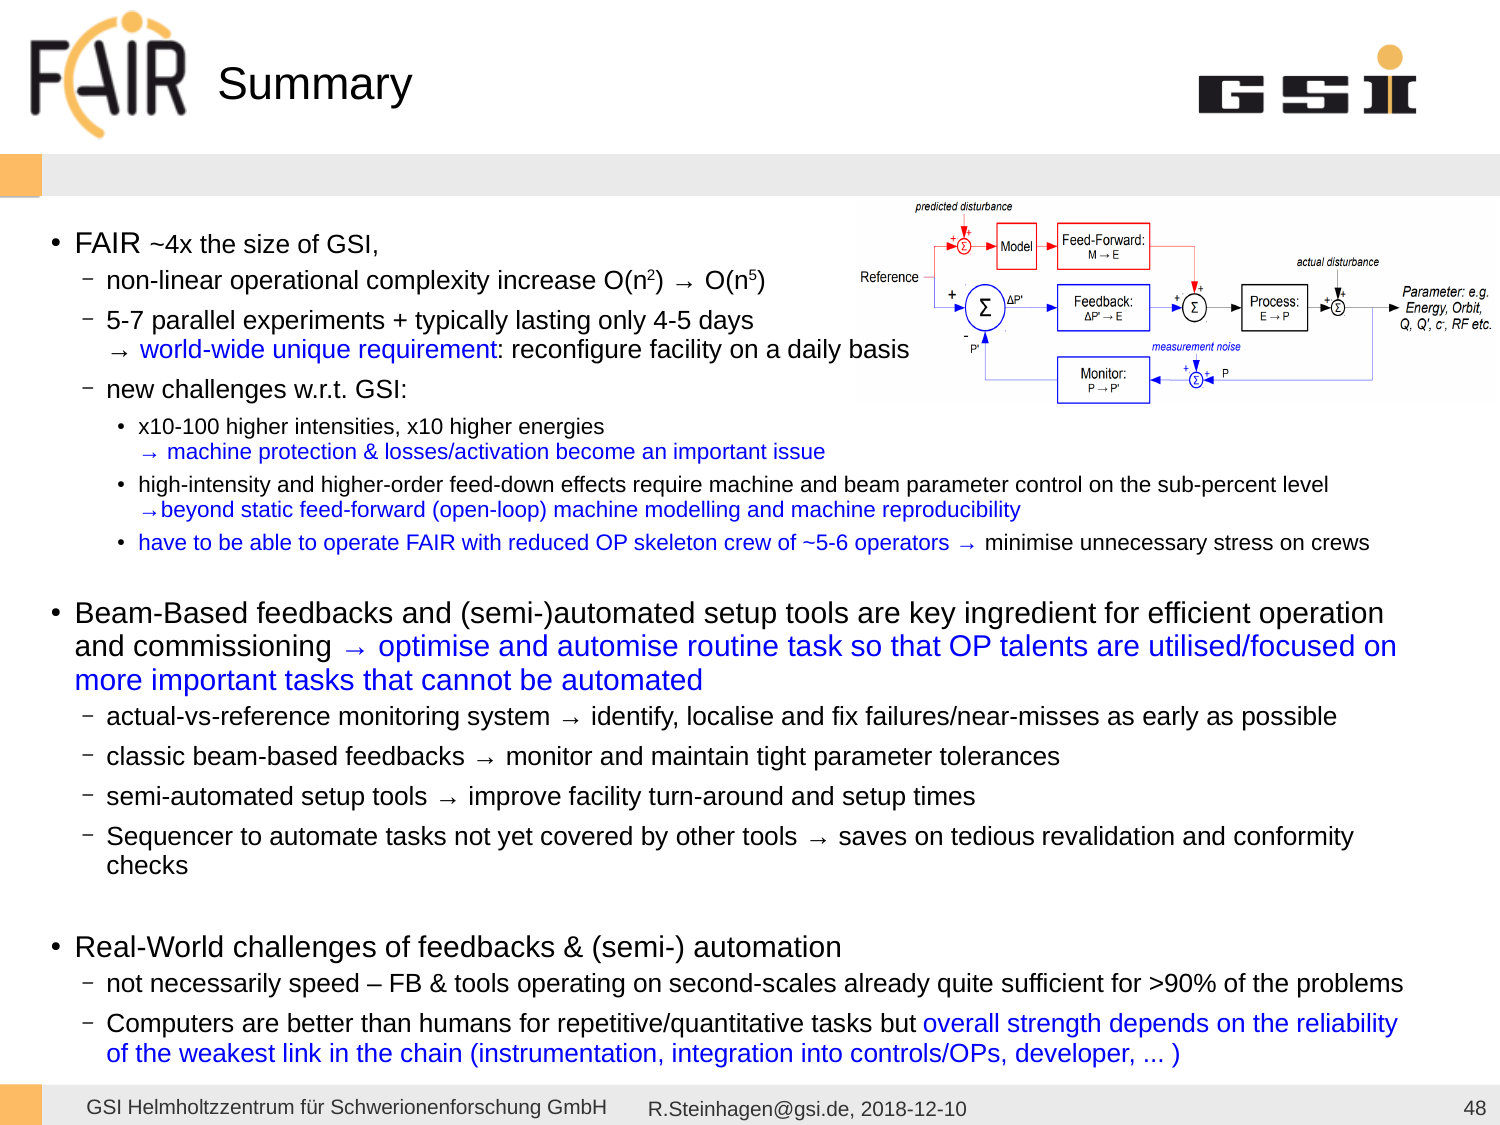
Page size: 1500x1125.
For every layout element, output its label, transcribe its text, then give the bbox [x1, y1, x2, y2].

title Summary [217, 20, 1109, 147]
picture [1197, 42, 1419, 117]
picture [30, 9, 187, 141]
picture [856, 200, 1495, 406]
list FAIR ~4x the size of GSI, non-linear operational complexity increase O(n2) → O(n5) 5-7 parallel experiments + typically lasting only 4-5 days → world‑wide unique requirement: reconfigure facility on a daily basis new challenges w.r.t. GSI: x10-100 higher intensities, x10 higher energies → machine protection & losses/activation become an important issue high-intensity and higher-order feed-down effects require machine and beam parameter control on the sub-percent level →beyond static feed‑forward (open-loop) machine modelling and machine reproducibility have to be able to operate FAIR with reduced OP skeleton crew of ~5-6 operators → minimise unnecessary stress on crews Beam-Based feedbacks and (semi-)automated setup tools are key ingredient for efficient operation and commissioning → optimise and automise routine task so that OP talents are utilised/focused on more important tasks that cannot be automated actual-vs-reference monitoring system → identify, localise and fix failures/near‑misses as early as possible classic beam-based feedbacks → monitor and maintain tight parameter tolerances semi-automated setup tools → improve facility turn-around and setup times Sequencer to automate tasks not yet covered by other tools → saves on tedious revalidation and conformity checks Real-World challenges of feedbacks & (semi-) automation not necessarily speed – FB & tools operating on second-scales already quite sufficient for >90% of the problems Computers are better than humans for repetitive/quantitative tasks but overall strength depends on the reliability of the weakest link in the chain (instrumentation, integration into controls/OPs, developer, ... ) [42, 226, 1425, 1072]
